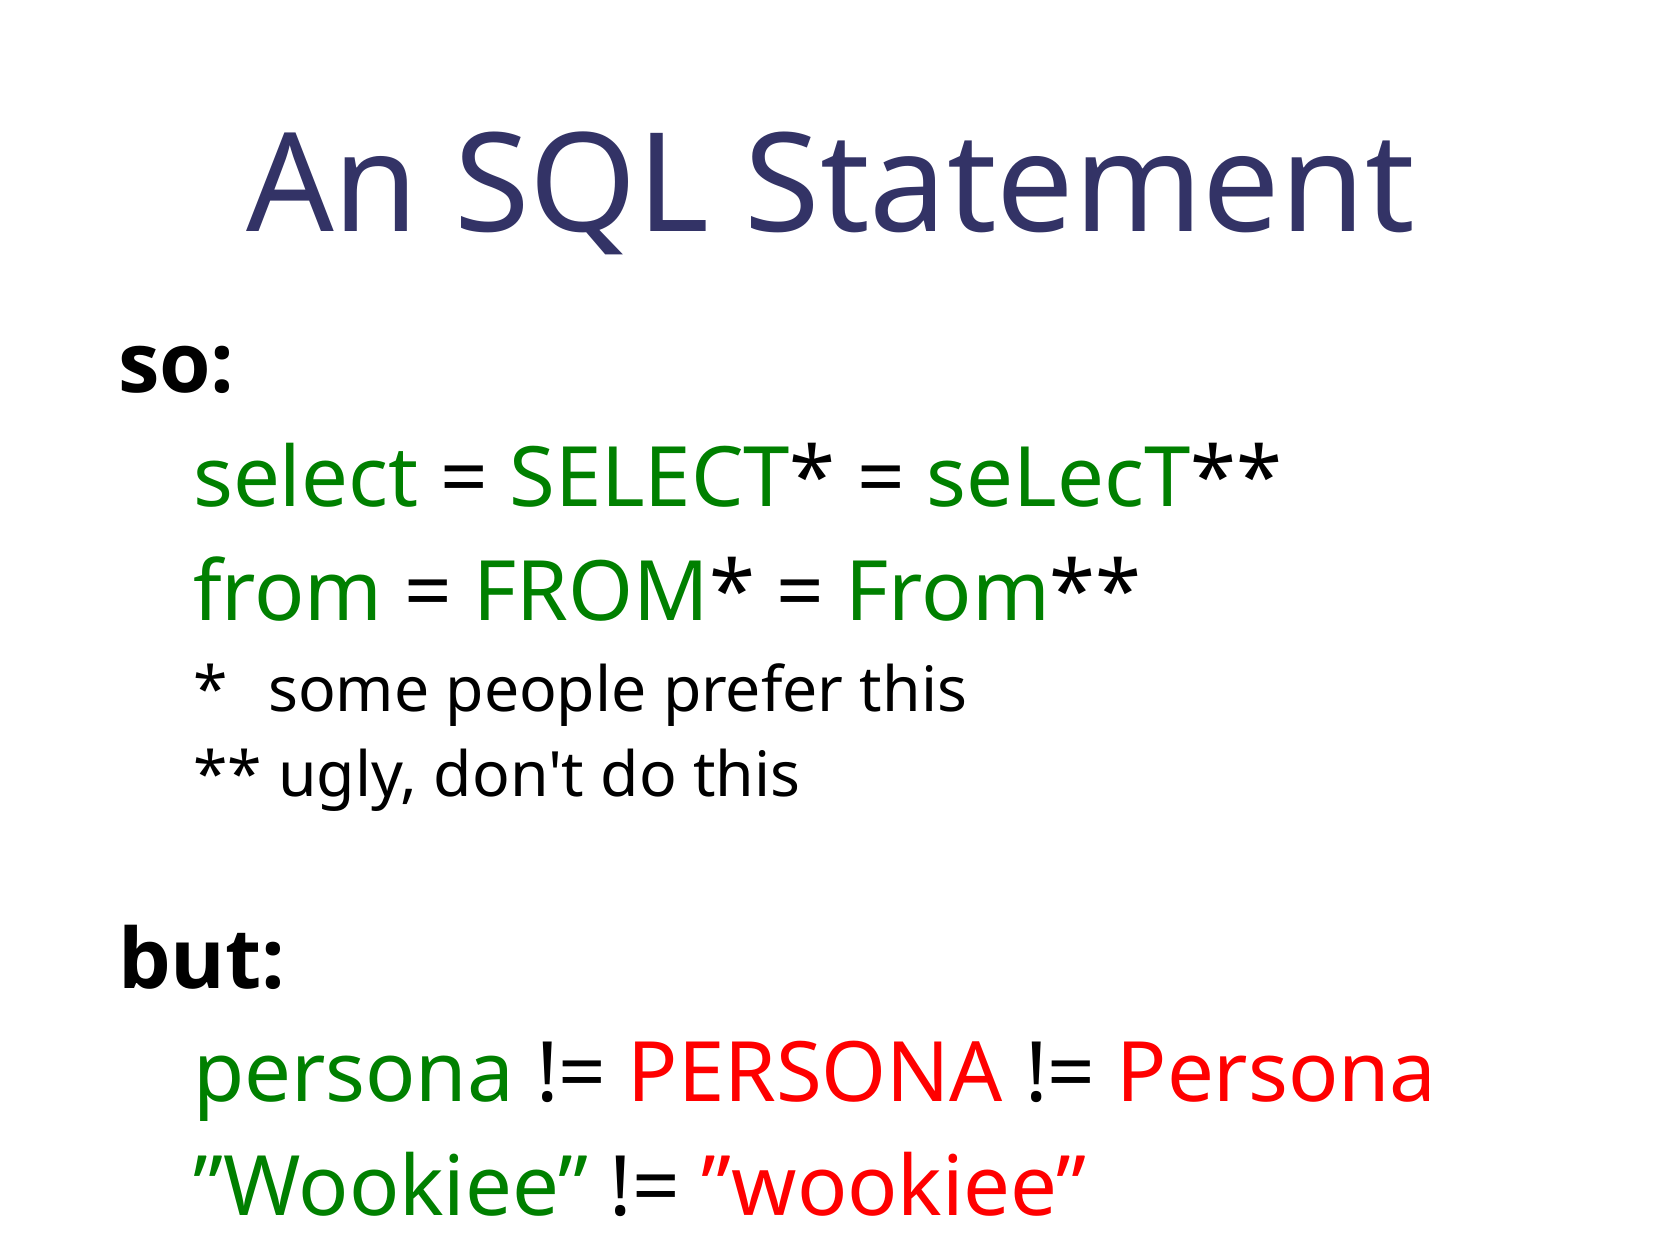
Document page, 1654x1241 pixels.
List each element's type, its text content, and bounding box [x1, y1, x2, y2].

subtitle so: select = SELECT* = seLecT** from = FROM* = From** * some people prefer this ** ugly, don't do this but: persona != PERSONA != Persona ”Wookiee” != ”wookiee” [118, 354, 1595, 1190]
title An SQL Statement [86, 75, 1576, 283]
